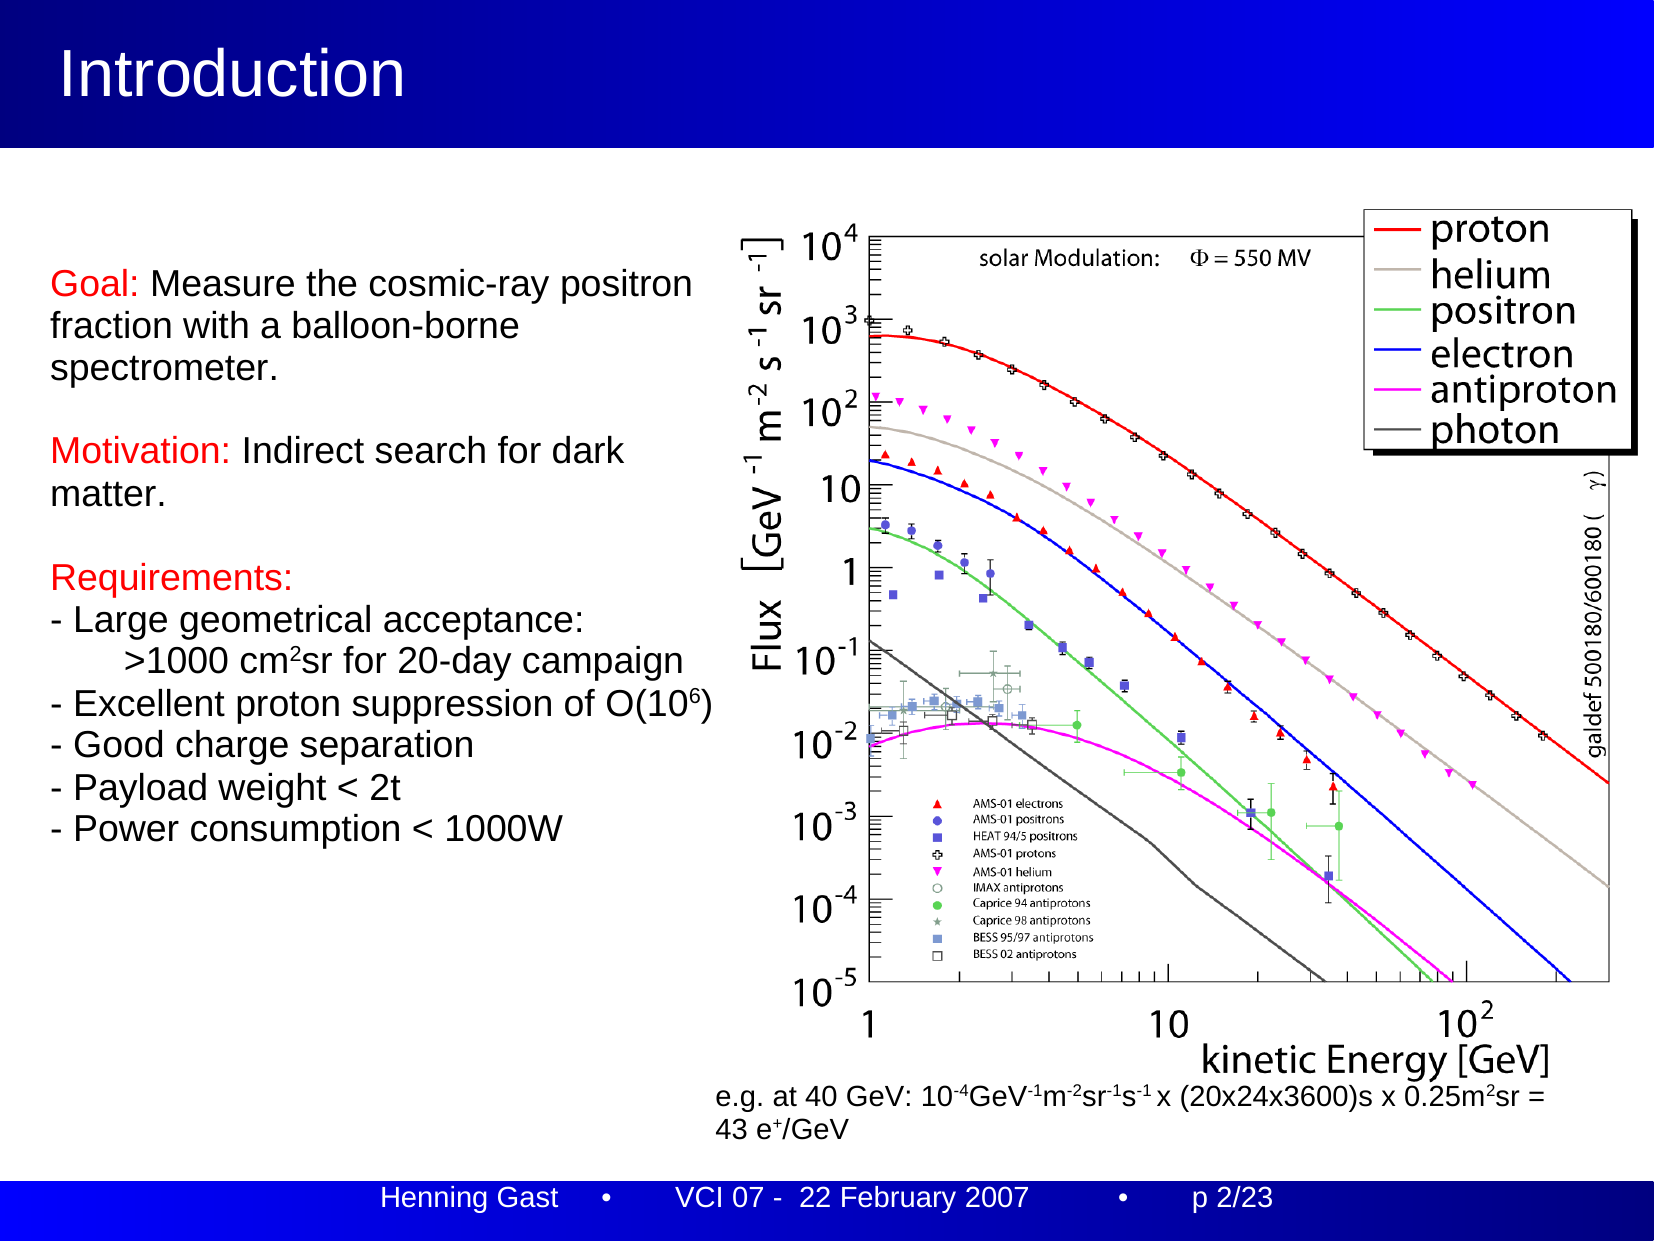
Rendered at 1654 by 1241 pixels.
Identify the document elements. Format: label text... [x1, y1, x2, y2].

text_box e.g. at 40 GeV: 10-4GeV-1m-2sr-1s-1 x (20x24x3600)s x 0.25m2sr = 43 e+/GeV [700, 1072, 1639, 1175]
picture [738, 206, 1638, 1072]
text_box Goal: Measure the cosmic-ray positron fraction with a balloon-borne spectrometer. Motivation: Indirect search for dark matter. Requirements: - Large geometrical acceptance: >1000 cm2sr for 20-day campaign - Excellent proton suppression of O(106) - Good charge separation - Payload weight < 2t - Power consumption < 1000W [35, 254, 745, 1051]
title Introduction [0, 0, 1654, 148]
